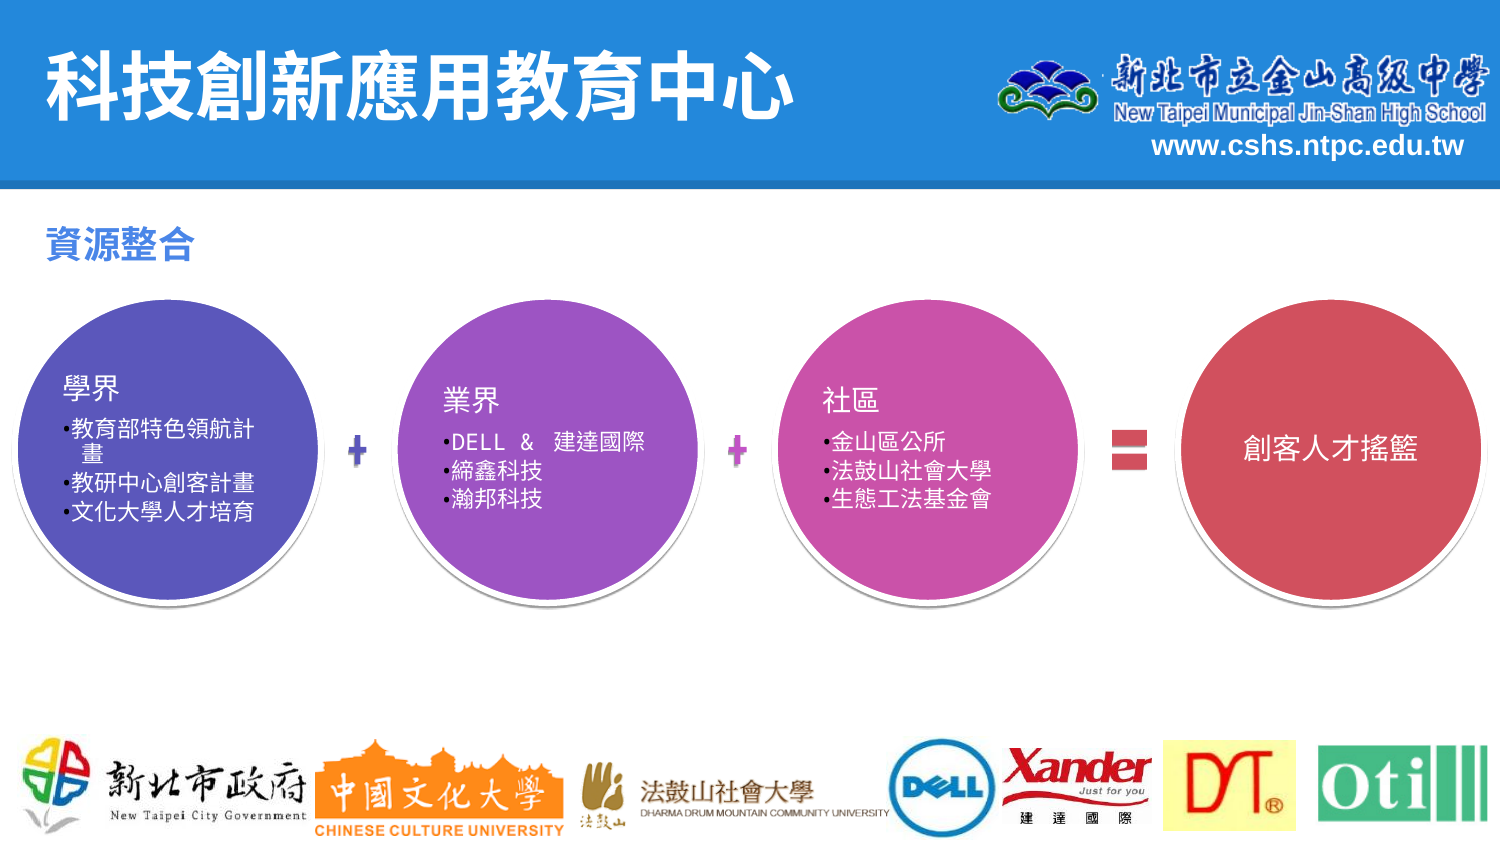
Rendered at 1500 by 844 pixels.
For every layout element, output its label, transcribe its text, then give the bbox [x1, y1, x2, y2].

text_box [1112, 429, 1147, 446]
text_box [348, 435, 367, 465]
text_box [1112, 453, 1147, 470]
text_box 社區 金山區公所 法鼓山社會大學 生態工法基金會 [774, 296, 1082, 603]
text_box 業界 DELL & 建達國際 締鑫科技 瀚邦科技 [394, 296, 701, 603]
picture [1002, 748, 1152, 824]
text_box [728, 435, 747, 465]
text_box 資源整合 [30, 205, 1343, 292]
picture [934, 50, 1495, 131]
text_box 創客人才搖籃 [1177, 296, 1485, 603]
picture [1163, 740, 1296, 832]
title 科技創新應用教育中心 [30, 24, 928, 140]
picture [315, 737, 999, 840]
picture [17, 734, 313, 836]
text_box www.cshs.ntpc.edu.tw [1122, 131, 1495, 151]
picture [1312, 738, 1495, 828]
text_box 學界 教育部特色領航計畫 教研中心創客計畫 文化大學人才培育 [14, 296, 321, 603]
